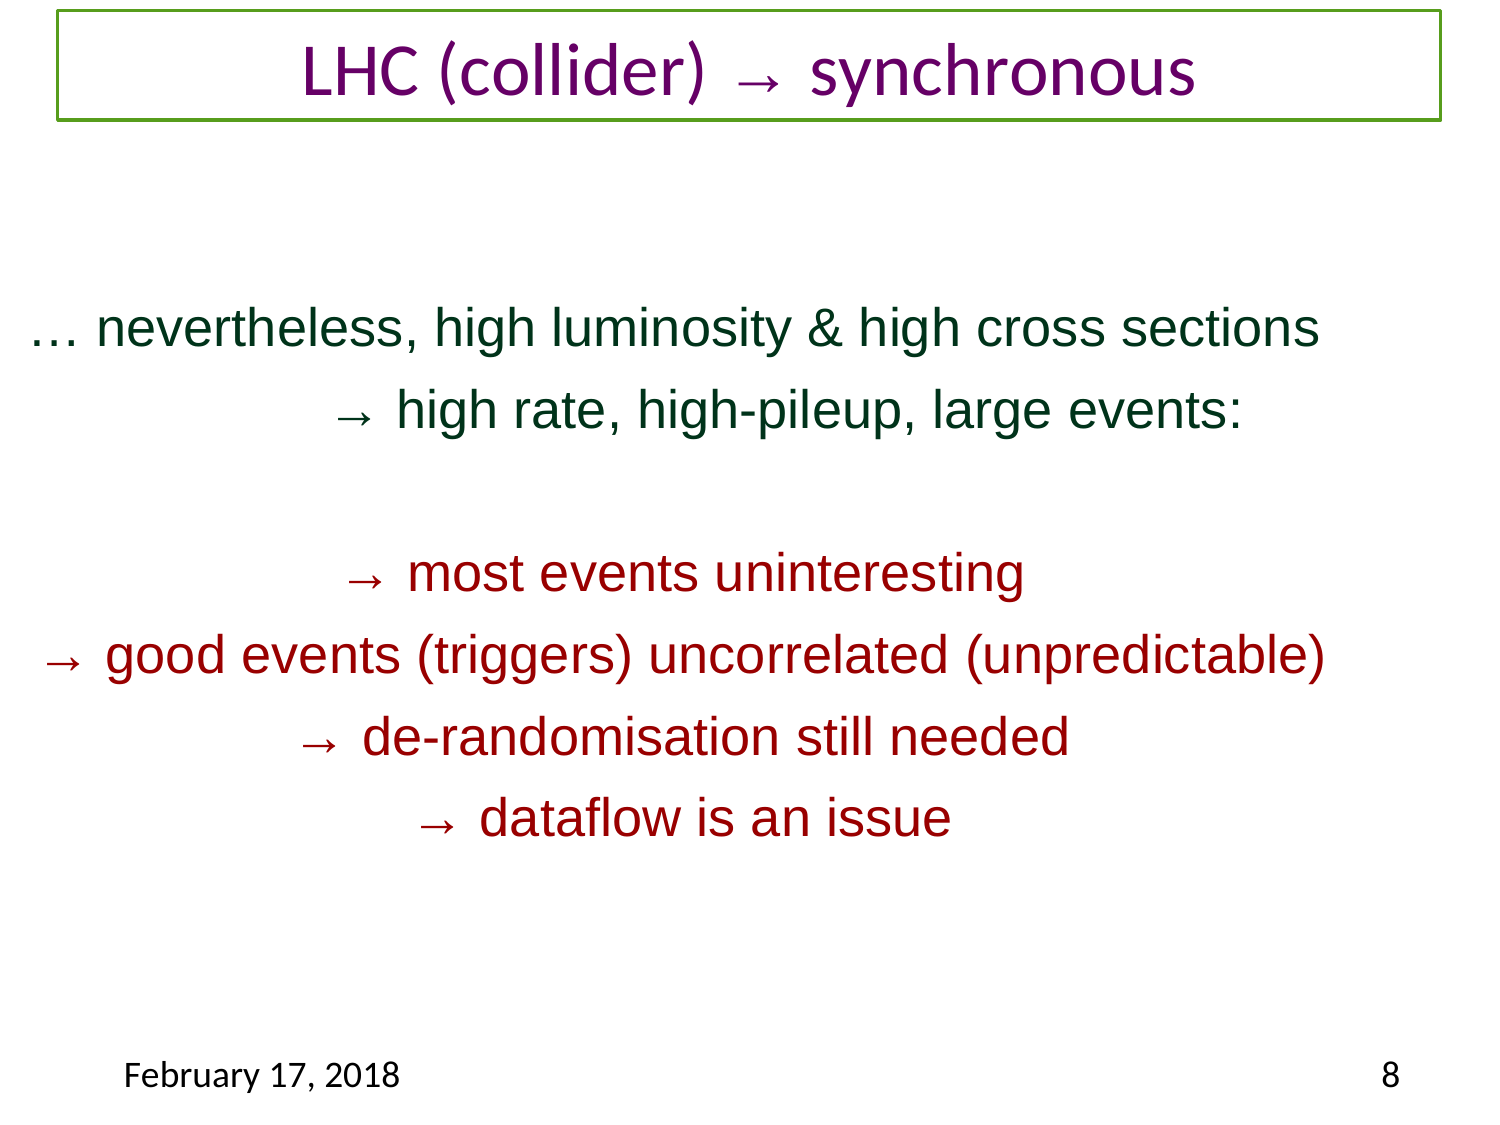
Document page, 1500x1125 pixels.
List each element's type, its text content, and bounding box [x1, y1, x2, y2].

list … nevertheless, high luminosity & high cross sections → high rate, high-pileup, large events: → most events uninteresting → good events (triggers) uncorrelated (unpredictable) → de-randomisation still needed → dataflow is an issue [12, 284, 1487, 990]
title LHC (collider) → synchronous [57, 10, 1441, 121]
